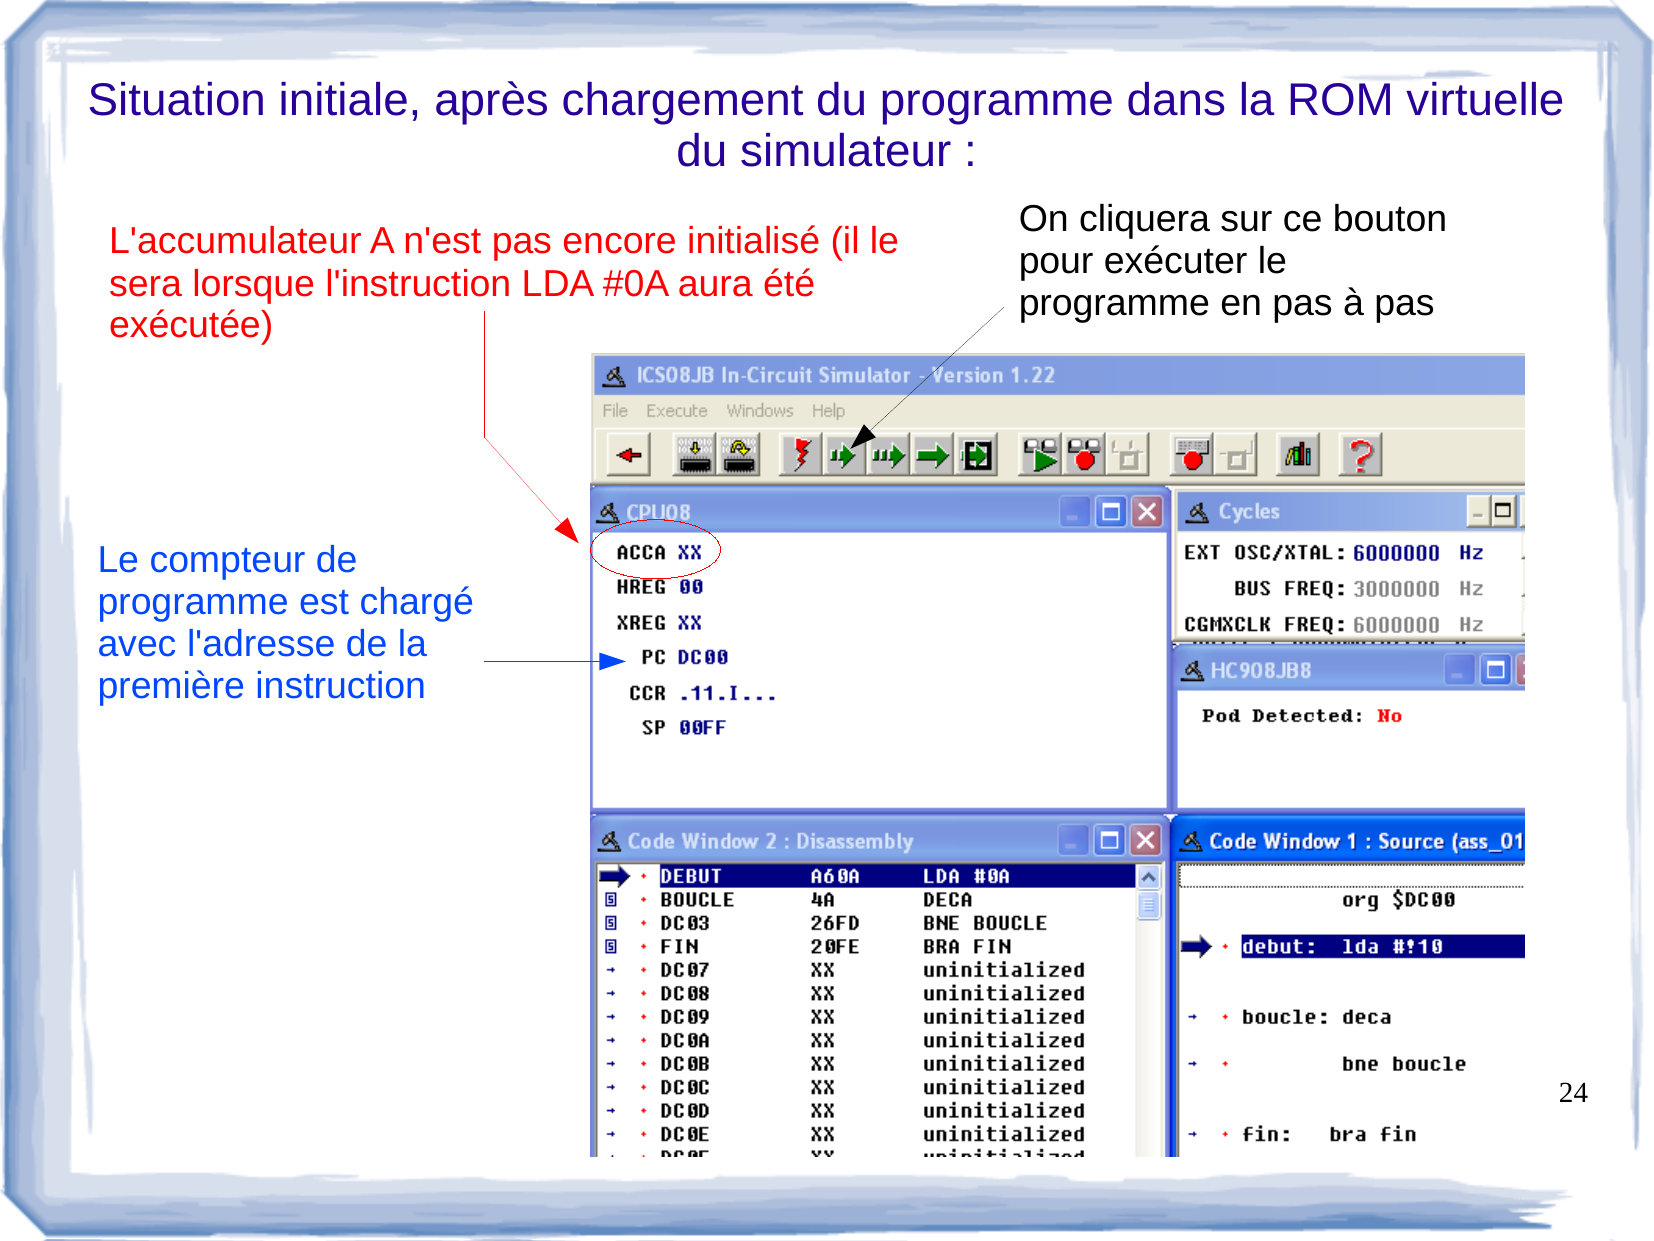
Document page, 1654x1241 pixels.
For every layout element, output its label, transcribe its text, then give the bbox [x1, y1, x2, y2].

picture [0, 0, 1654, 1241]
title Situation initiale, après chargement du programme dans la ROM virtuelle du simulateur : [82, 49, 1571, 201]
text_box L'accumulateur A n'est pas encore initialisé (il le sera lorsque l'instruction LDA #0A aura été exécutée) [94, 212, 969, 354]
text_box On cliquera sur ce bouton pour exécuter le programme en pas à pas [1003, 189, 1477, 331]
text_box Le compteur de programme est chargé avec l'adresse de la première instruction [82, 531, 520, 715]
